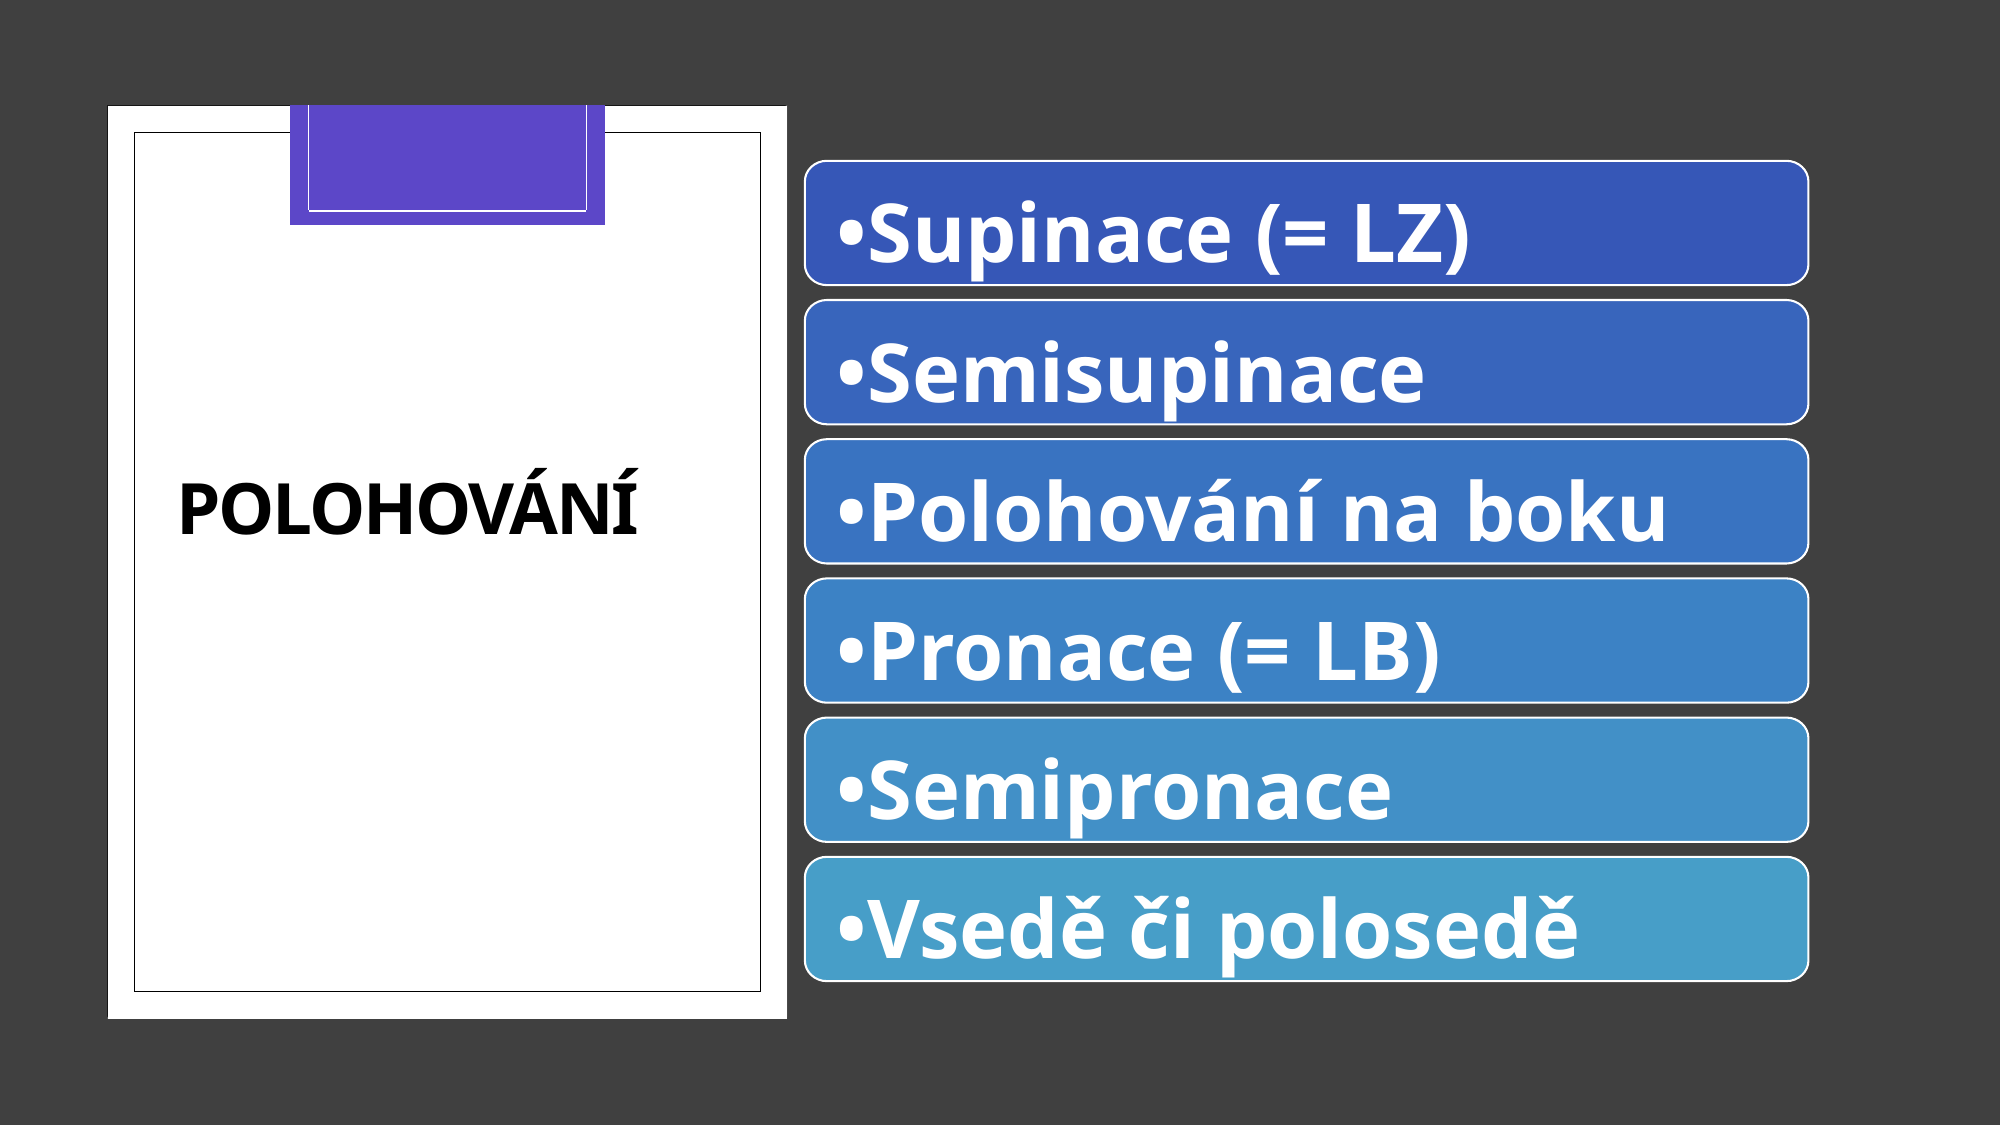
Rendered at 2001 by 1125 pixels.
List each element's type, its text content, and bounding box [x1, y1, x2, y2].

text_box •Semipronace [804, 717, 1809, 842]
text_box •Vsedě či polosedě [804, 856, 1809, 982]
text_box •Supinace (= LZ) [804, 160, 1809, 286]
text_box •Polohování na boku [804, 439, 1809, 564]
text_box •Pronace (= LB) [804, 578, 1809, 703]
text_box •Semisupinace [804, 299, 1809, 425]
text_box [0, 0, 2000, 1125]
title POLOHOVÁNÍ [121, 257, 695, 771]
